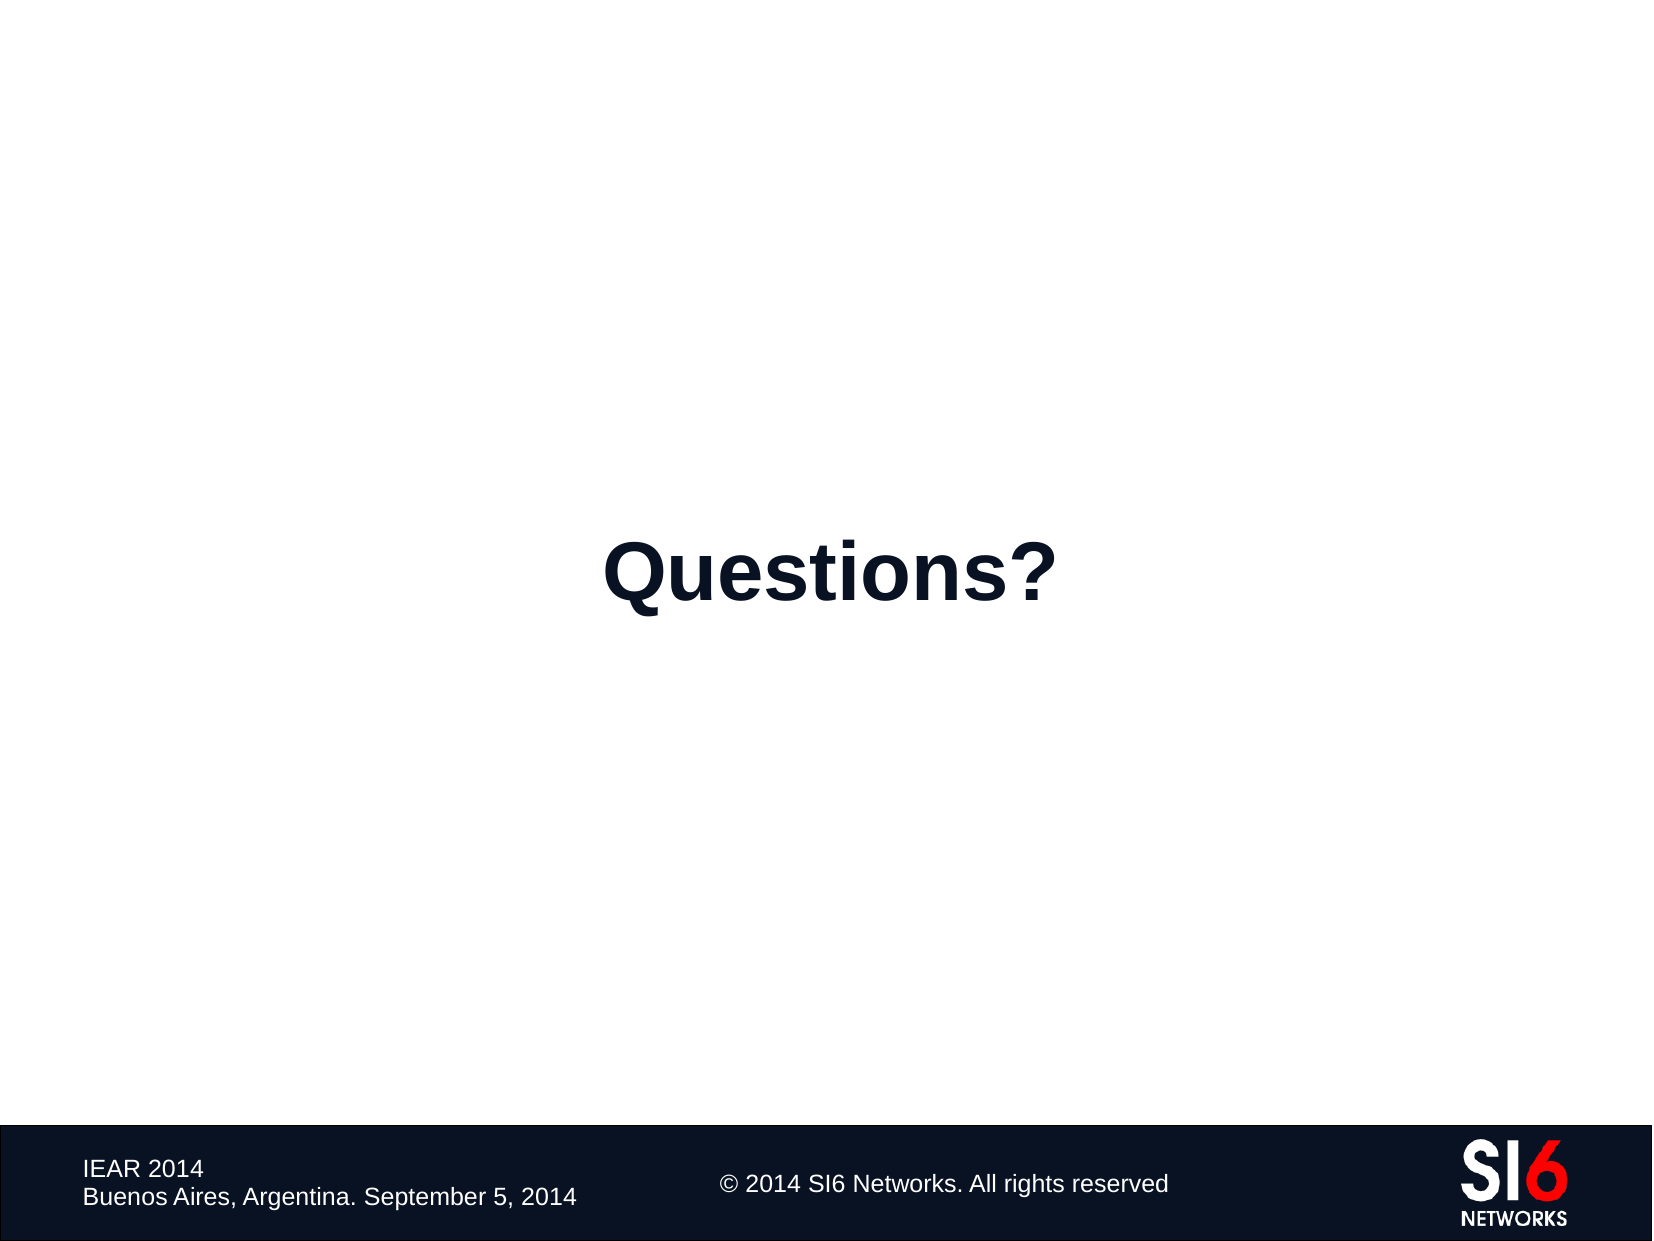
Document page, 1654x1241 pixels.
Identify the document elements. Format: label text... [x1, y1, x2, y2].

picture [1461, 1139, 1567, 1226]
title Questions? [86, 467, 1576, 676]
